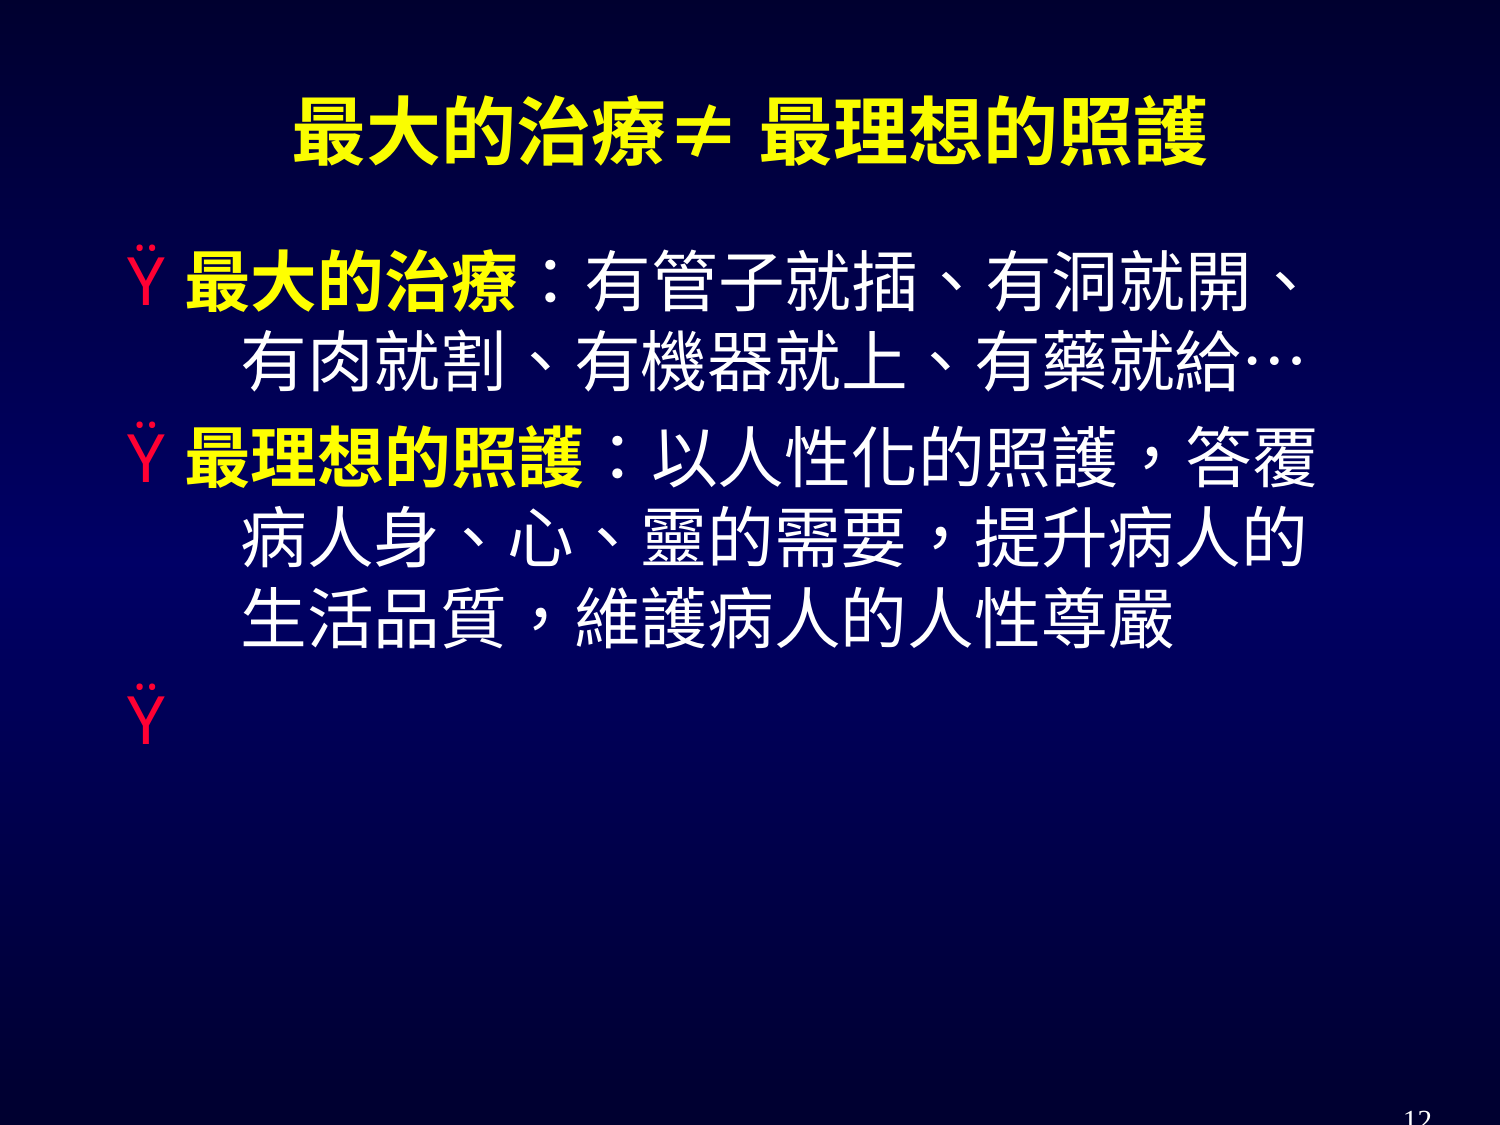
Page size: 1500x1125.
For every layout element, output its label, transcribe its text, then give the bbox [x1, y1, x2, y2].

list 最大的治療：有管子就插、有洞就開、有肉就割、有機器就上、有藥就給… 最理想的照護：以人性化的照護，答覆病人身、心、靈的需要，提升病人的生活品質，維護病人的人性尊嚴 [112, 231, 1388, 1032]
title 最大的治療≠ 最理想的照護 [112, 62, 1388, 197]
text_box [1387, 1093, 1491, 1118]
